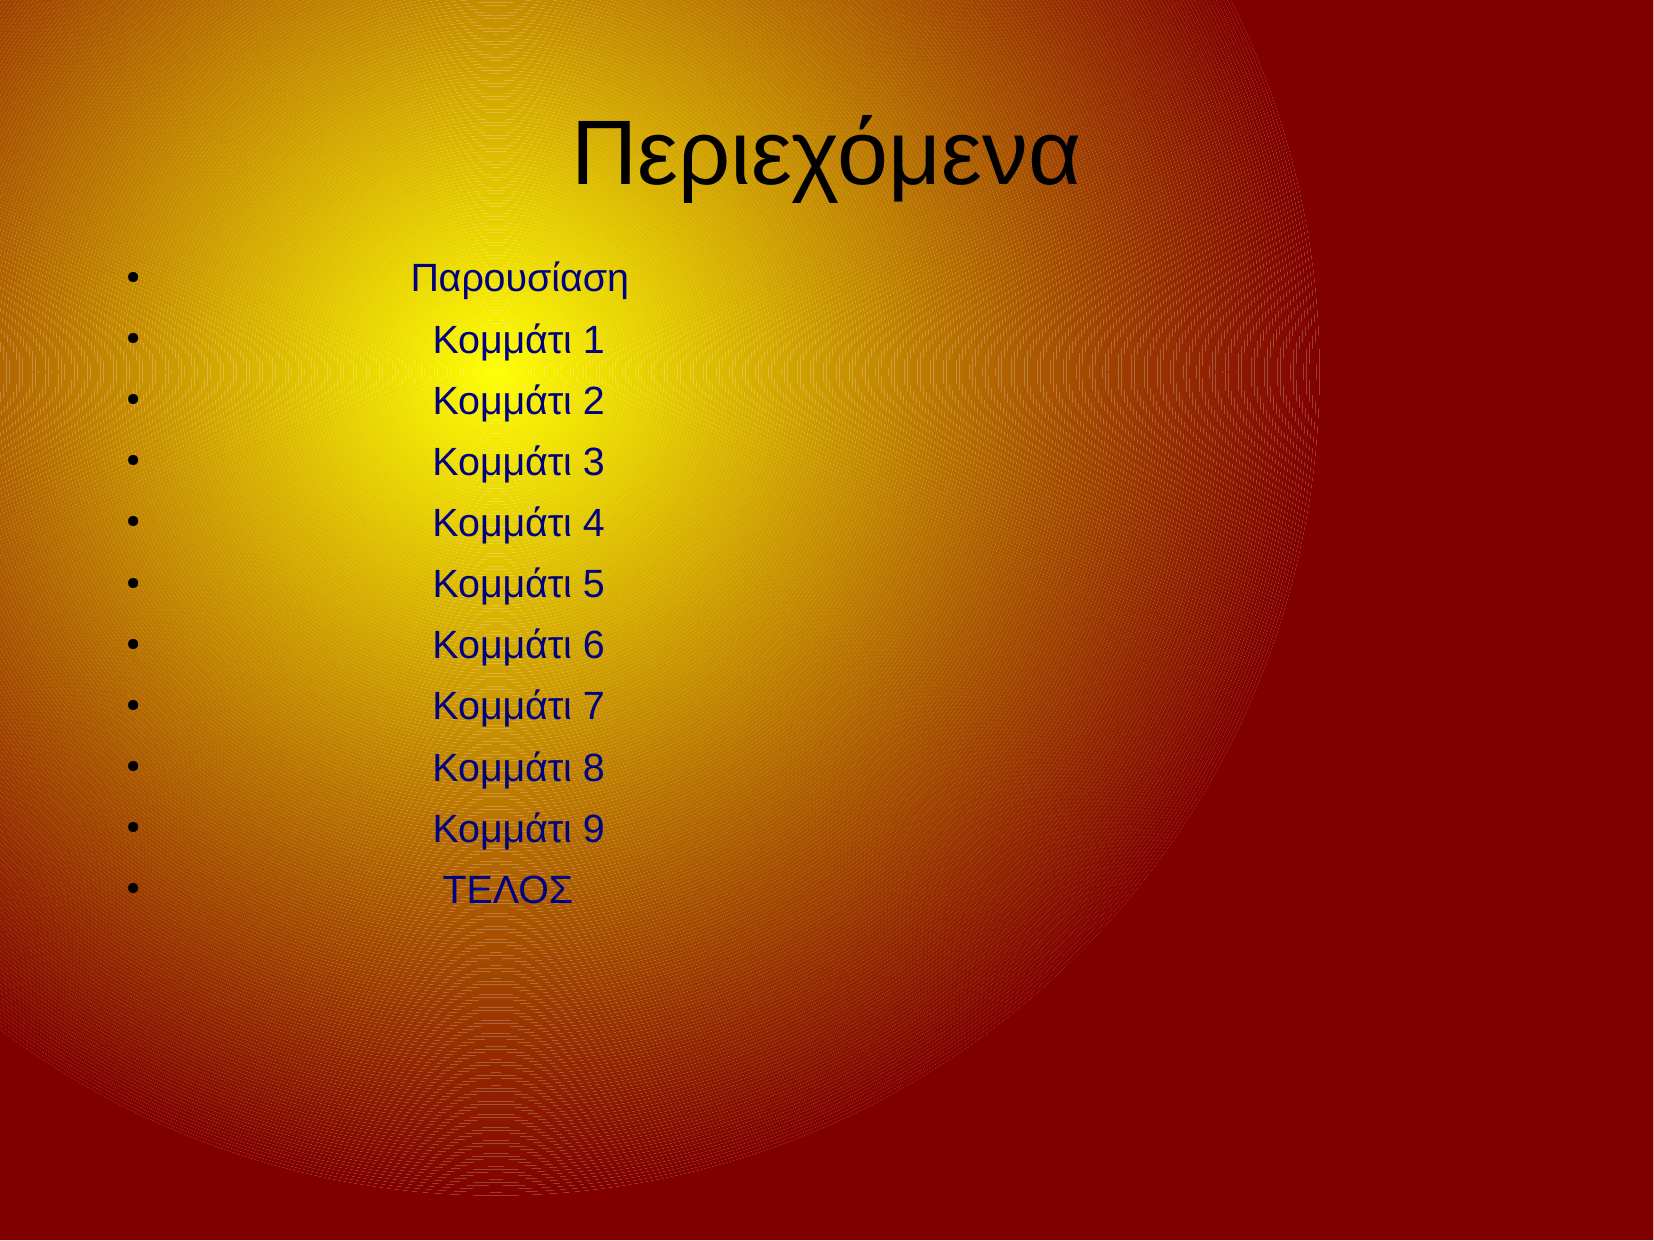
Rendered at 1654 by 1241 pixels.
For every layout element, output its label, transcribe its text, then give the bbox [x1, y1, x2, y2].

list Παρουσίαση Κομμάτι 1 Κομμάτι 2 Κομμάτι 3 Κομμάτι 4 Κομμάτι 5 Κομμάτι 6 Κομμάτι 7 Κομμάτι 8 Κομμάτι 9 ΤΕΛΟΣ [115, 256, 1571, 976]
title Περιεχόμενα [82, 49, 1571, 257]
